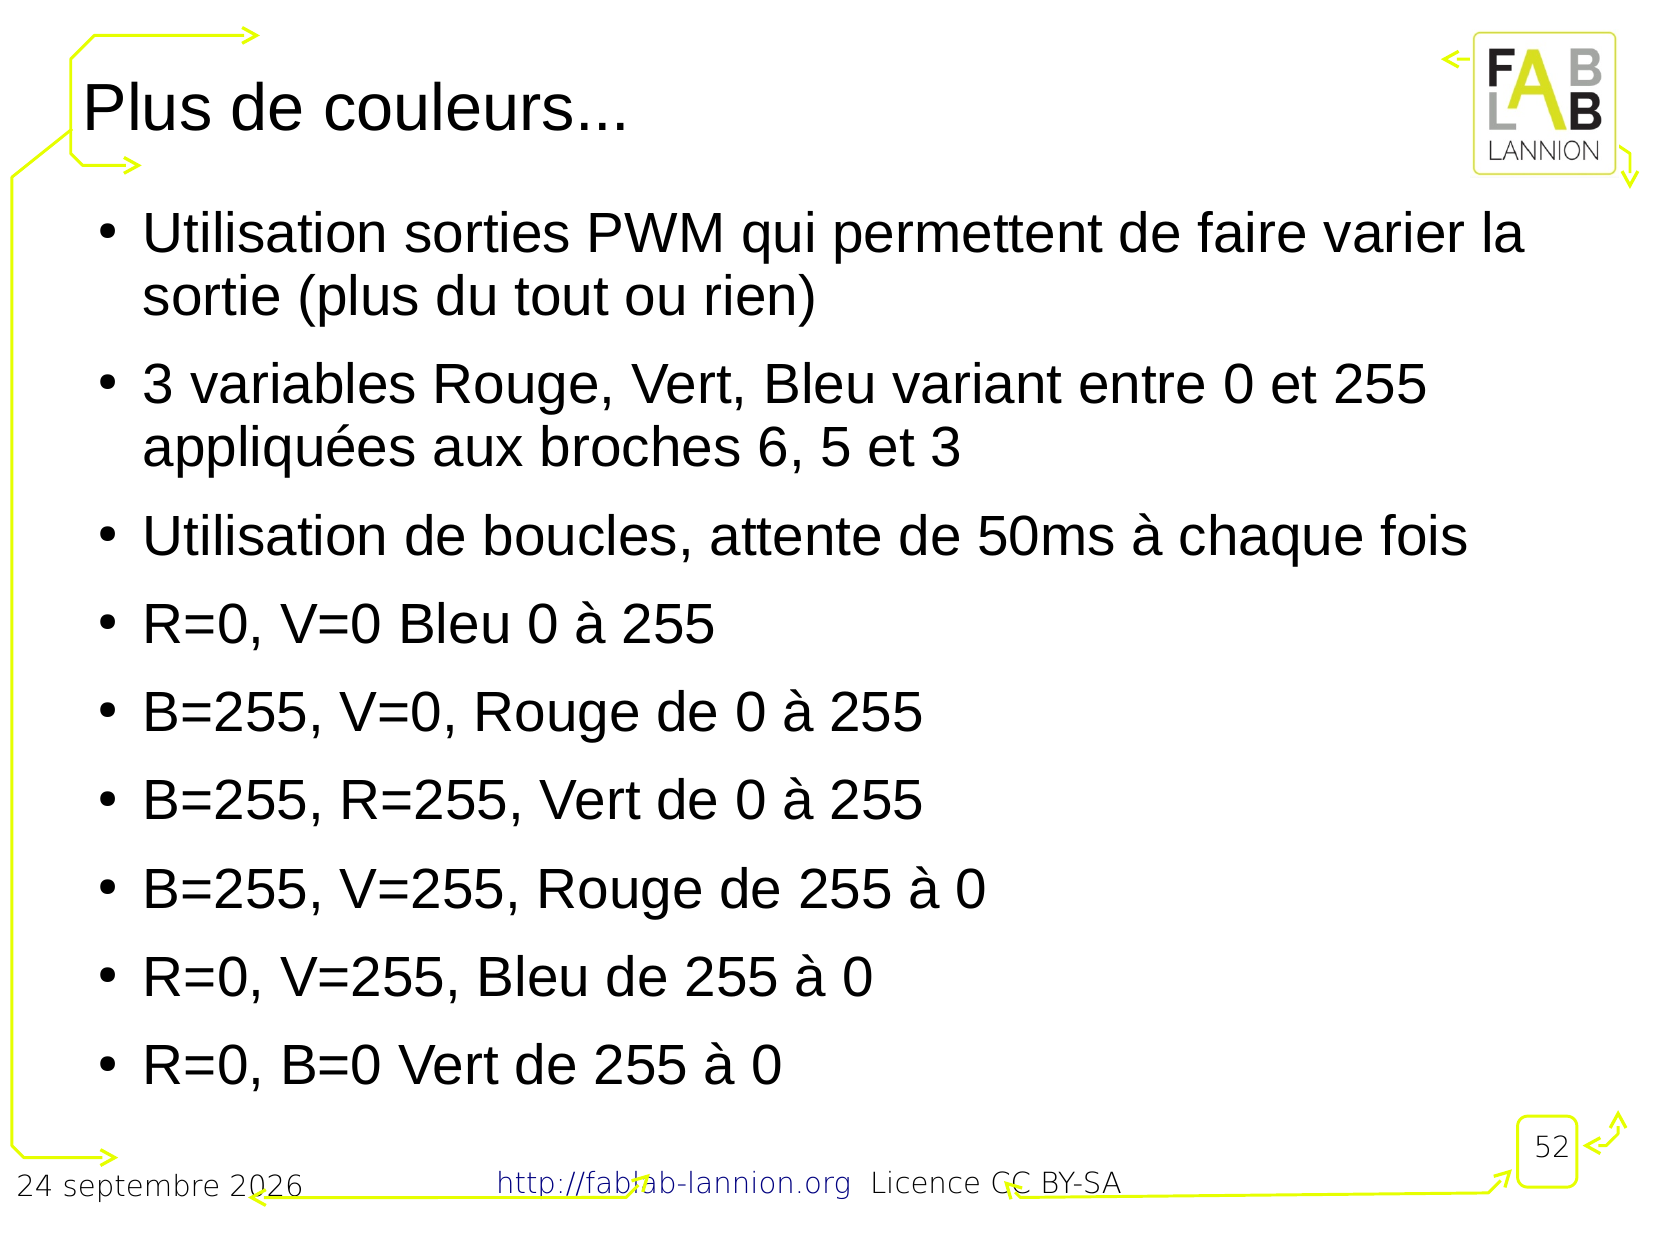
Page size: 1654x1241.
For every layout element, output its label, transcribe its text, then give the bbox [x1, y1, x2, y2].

title Plus de couleurs... [82, 49, 1441, 166]
list Utilisation sorties PWM qui permettent de faire varier la sortie (plus du tout ou rien) 3 variables Rouge, Vert, Bleu variant entre 0 et 255 appliquées aux broches 6, 5 et 3 Utilisation de boucles, attente de 50ms à chaque fois R=0, V=0 Bleu 0 à 255 B=255, V=0, Rouge de 0 à 255 B=255, R=255, Vert de 0 à 255 B=255, V=255, Rouge de 255 à 0 R=0, V=255, Bleu de 255 à 0 R=0, B=0 Vert de 255 à 0 [82, 200, 1571, 1099]
picture [1470, 29, 1619, 178]
